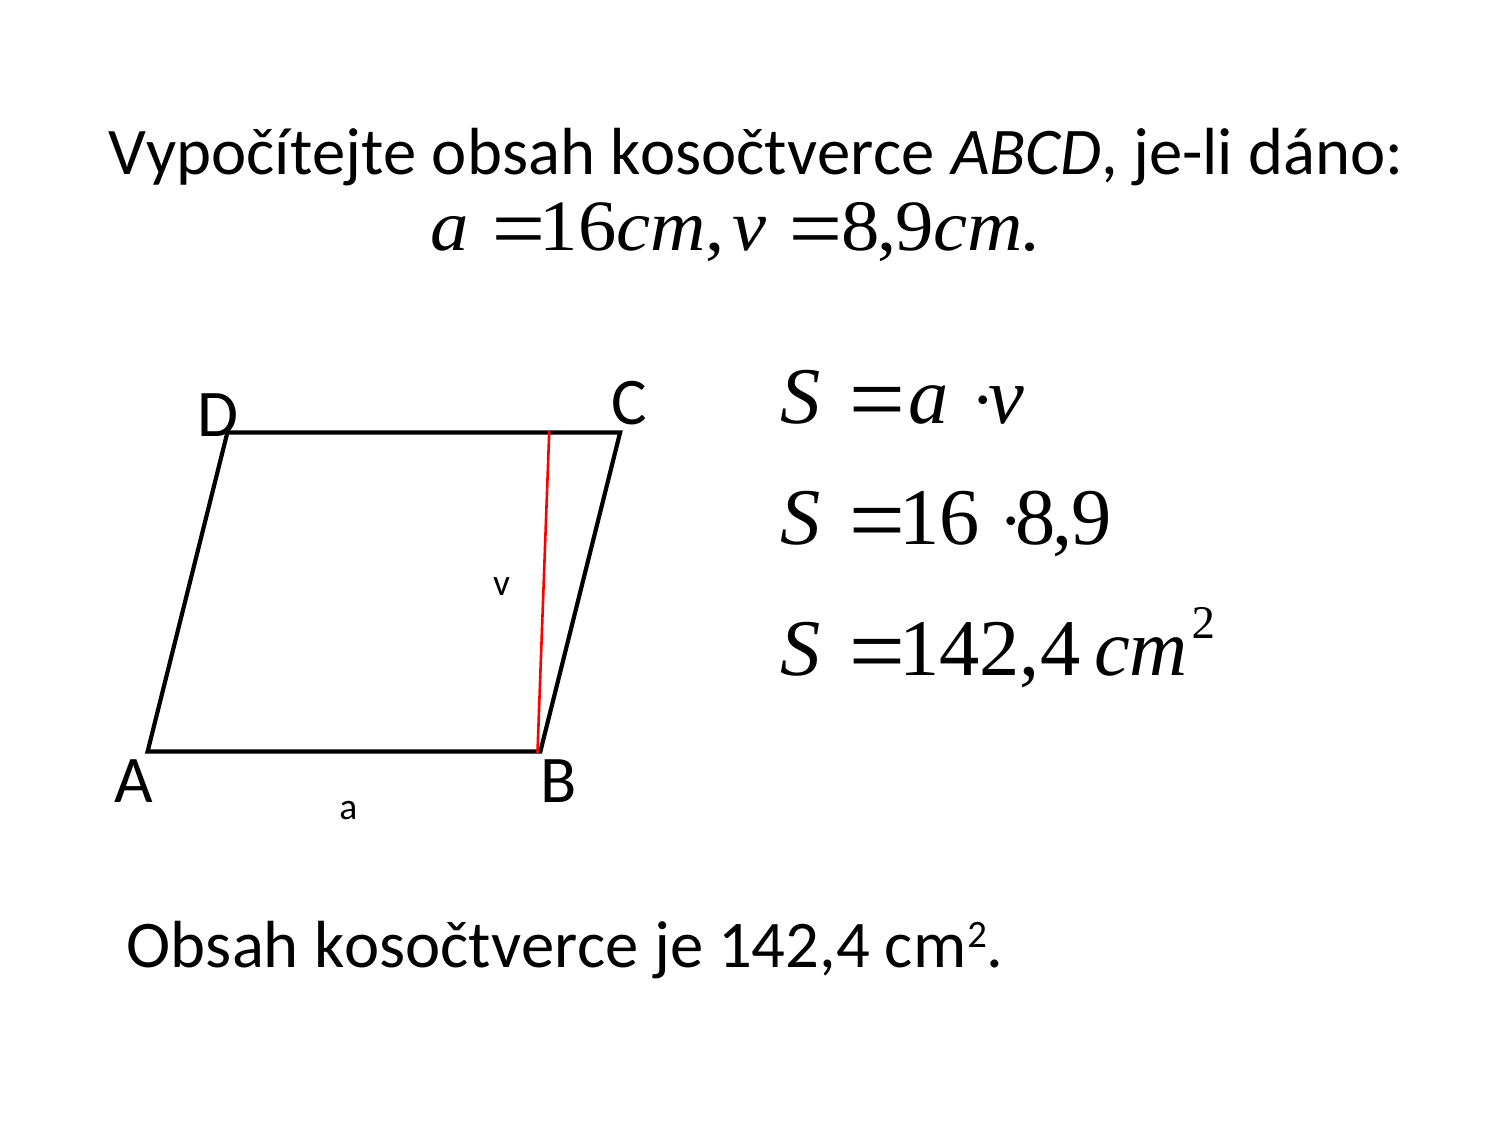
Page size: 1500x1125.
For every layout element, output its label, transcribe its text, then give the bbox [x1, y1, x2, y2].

chart [767, 350, 1230, 705]
title Vypočítejte obsah kosočtverce ABCD, je-li dáno: [88, 54, 1439, 243]
text_box A [100, 727, 219, 824]
text_box v [478, 550, 562, 612]
text_box Obsah kosočtverce je 142,4 cm2. [112, 893, 1117, 989]
text_box a [324, 774, 467, 836]
text_box B [525, 727, 632, 824]
text_box D [183, 361, 314, 458]
text_box [419, 184, 1046, 282]
text_box C [596, 349, 691, 446]
